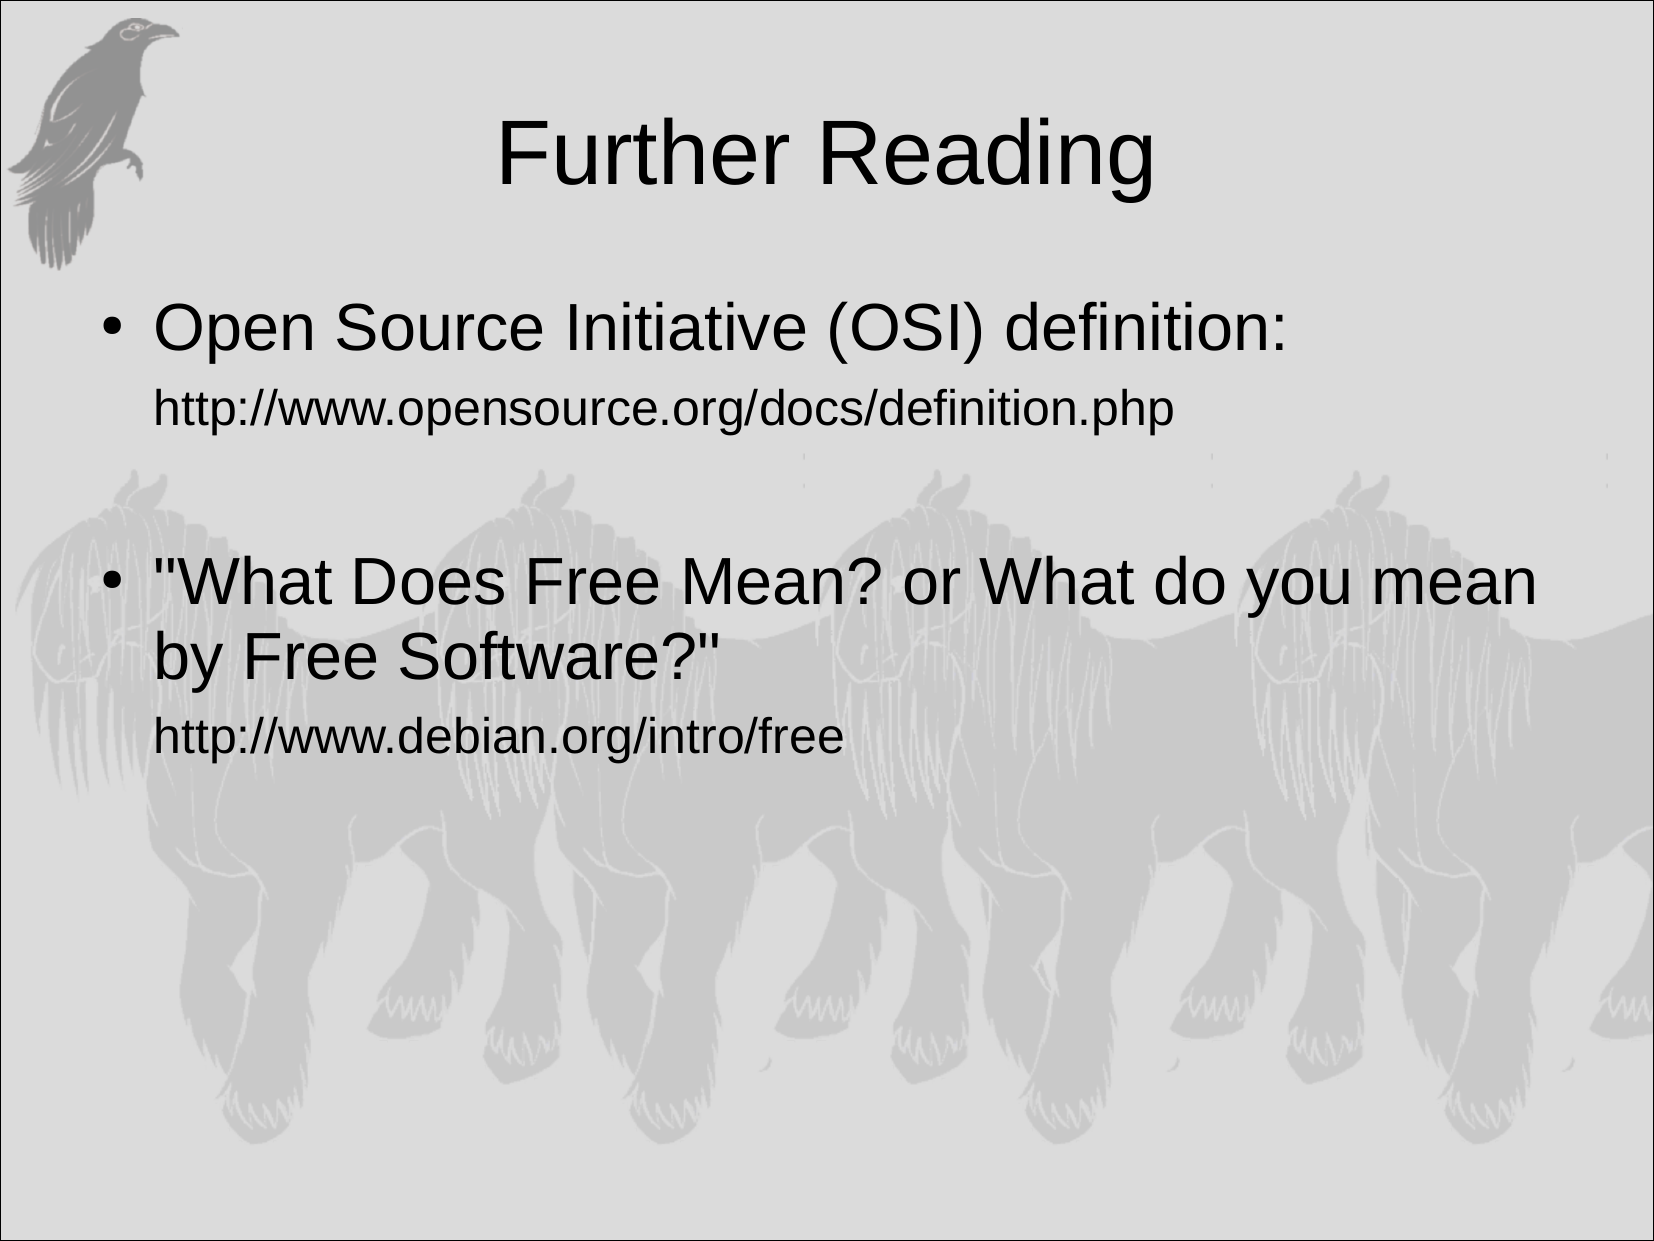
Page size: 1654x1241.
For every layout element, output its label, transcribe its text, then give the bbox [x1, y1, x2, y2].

title Further Reading [82, 49, 1571, 257]
list Open Source Initiative (OSI) definition: http://www.opensource.org/docs/definition.php "What Does Free Mean? or What do you mean by Free Software?" http://www.debian.org/intro/free [82, 290, 1571, 1109]
